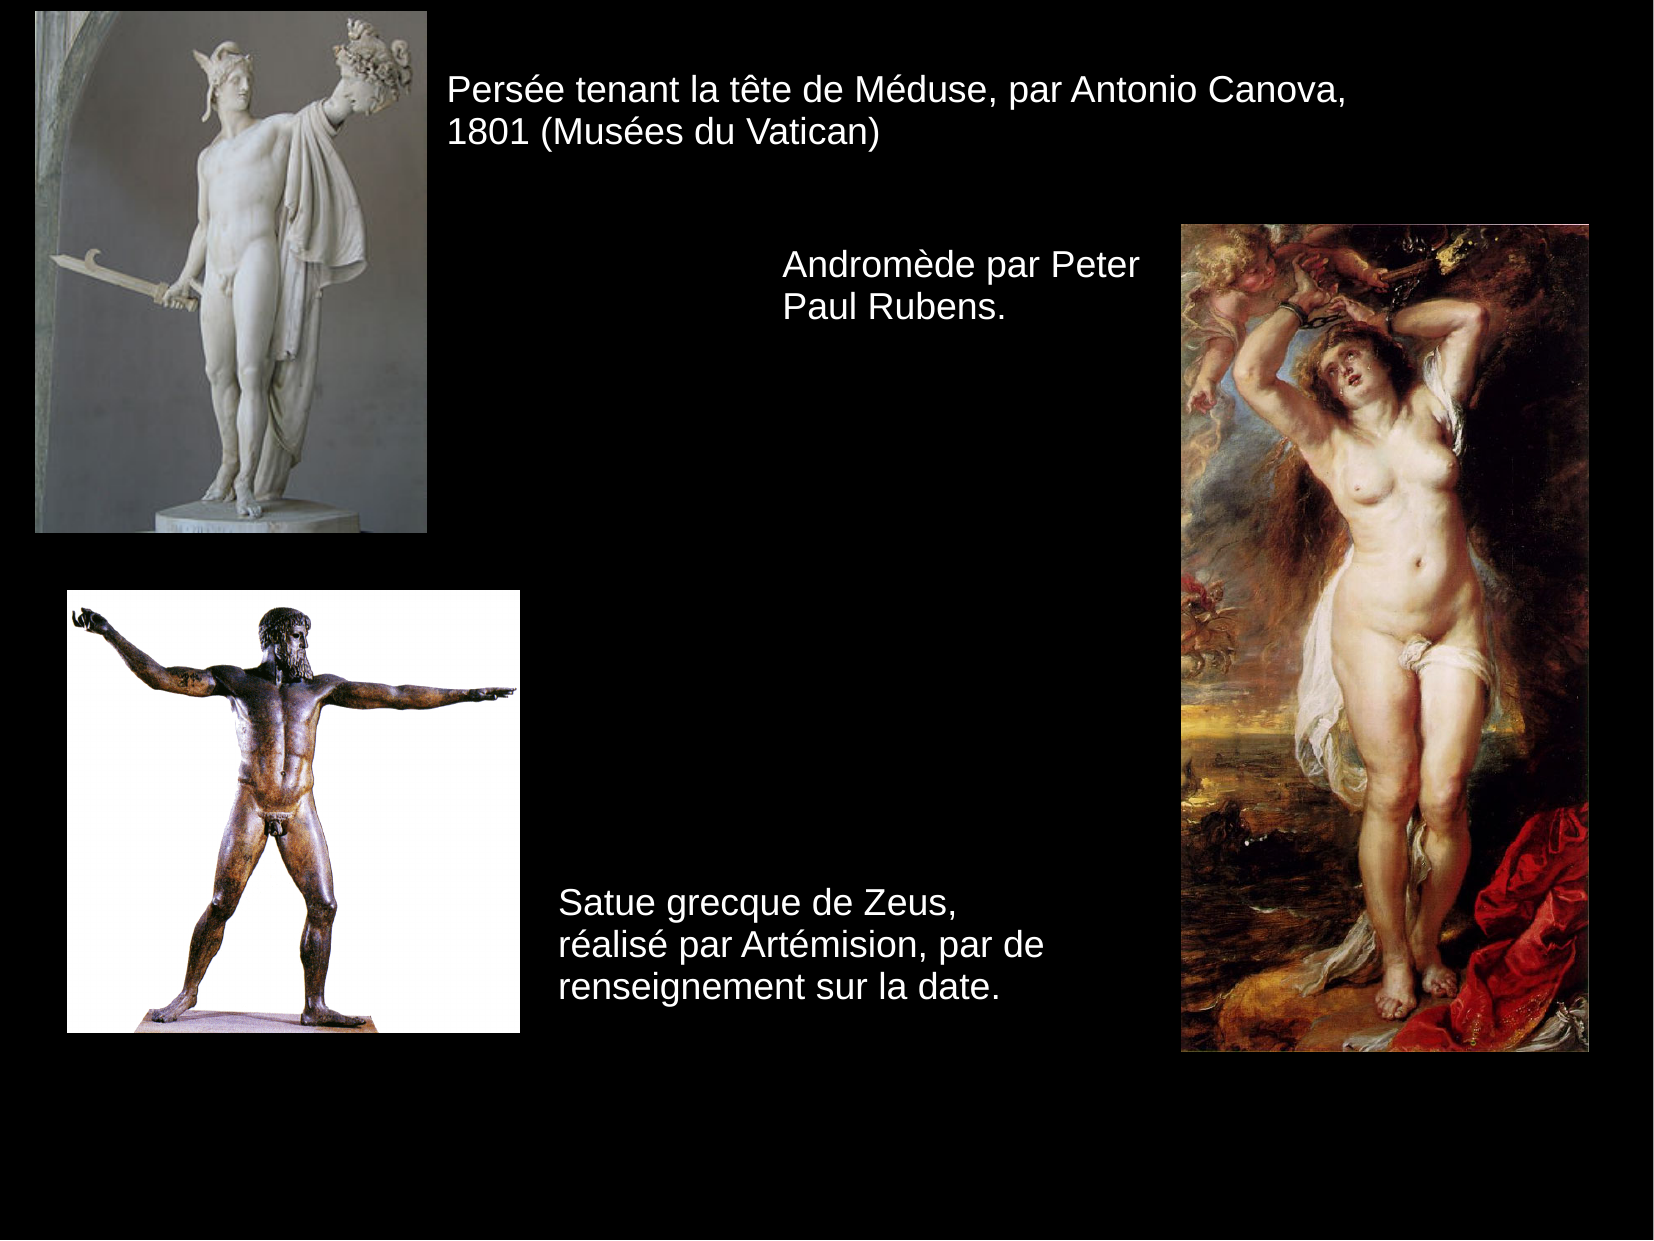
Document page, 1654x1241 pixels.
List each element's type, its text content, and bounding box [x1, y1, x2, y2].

text_box Satue grecque de Zeus, réalisé par Artémision, par de renseignement sur la date. [543, 874, 1087, 1015]
text_box Andromède par Peter Paul Rubens. [767, 236, 1158, 378]
picture [35, 11, 427, 533]
text_box Persée tenant la tête de Méduse, par Antonio Canova, 1801 (Musées du Vatican) [431, 61, 1394, 161]
picture [67, 590, 520, 1033]
picture [1181, 224, 1589, 1052]
